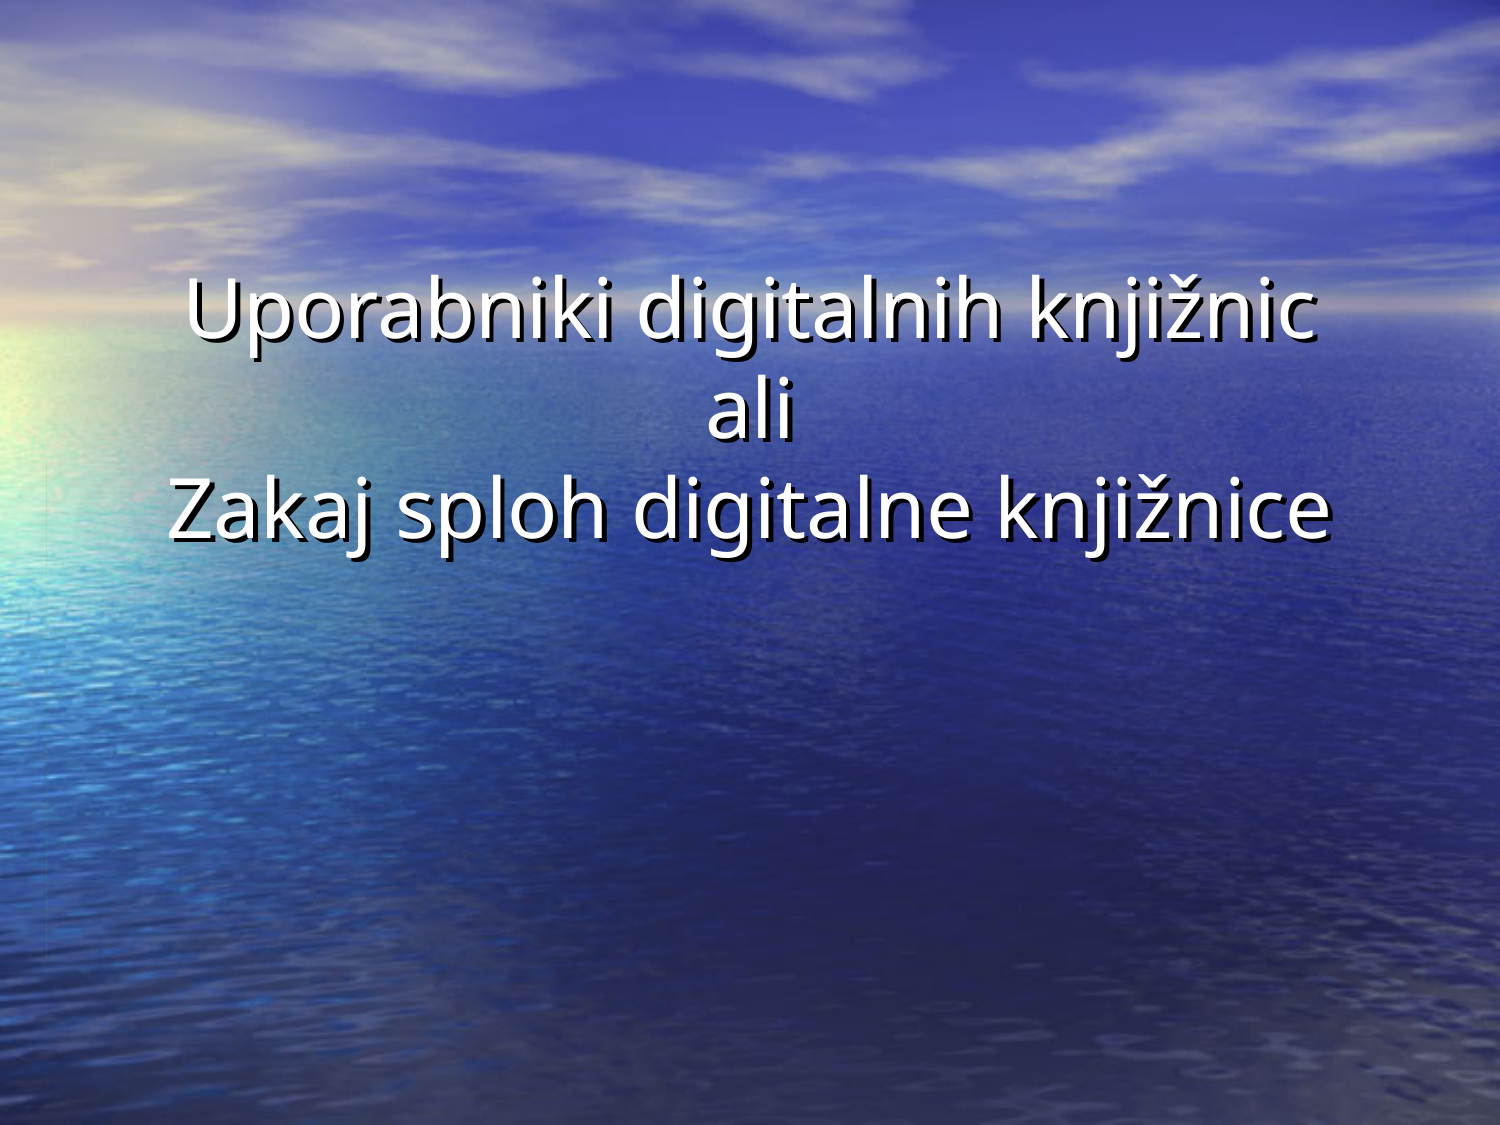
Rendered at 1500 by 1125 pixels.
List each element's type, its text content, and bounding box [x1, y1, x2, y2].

picture [0, 0, 1500, 1125]
title Uporabniki digitalnih knjižnic ali Zakaj sploh digitalne knjižnice [112, 247, 1388, 563]
text_box [225, 637, 1276, 926]
